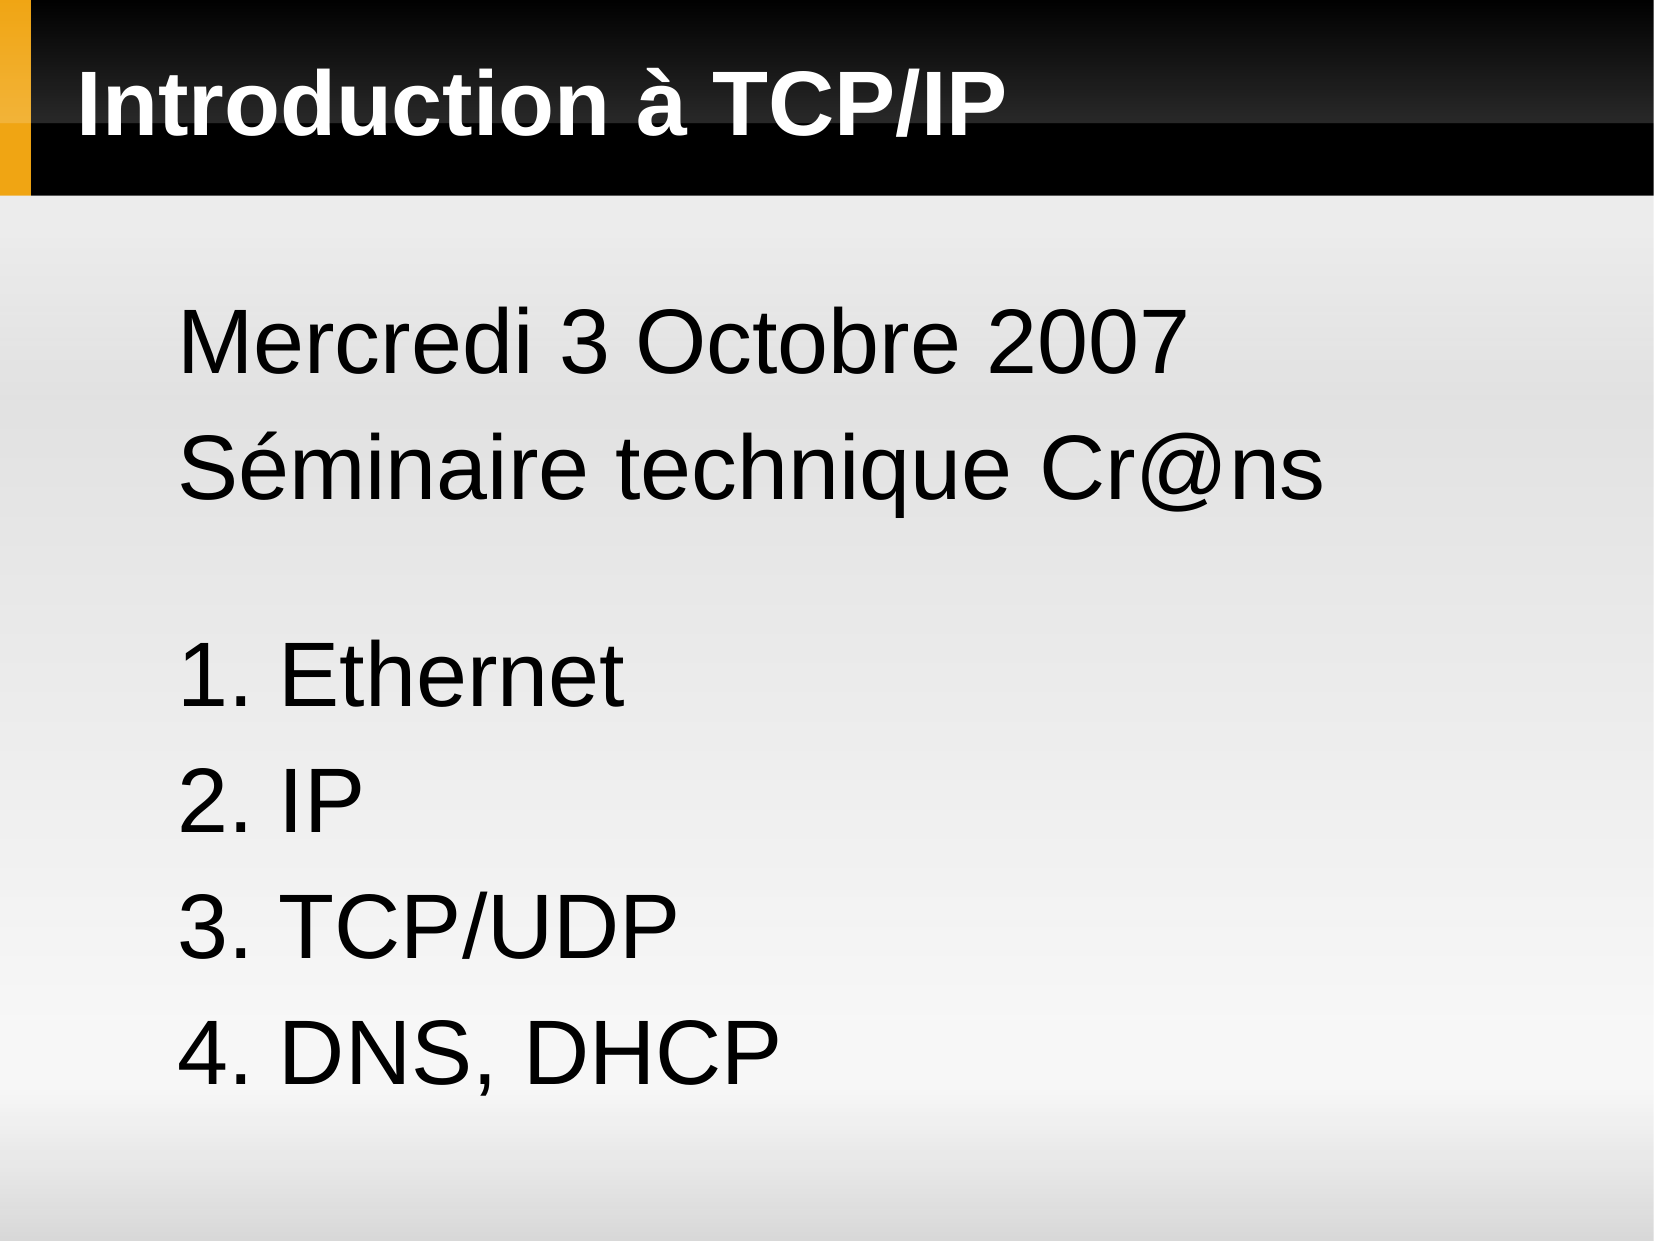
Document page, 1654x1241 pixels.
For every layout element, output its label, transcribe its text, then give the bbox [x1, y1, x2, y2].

title Introduction à TCP/IP [76, 0, 1565, 208]
list Mercredi 3 Octobre 2007 Séminaire technique Cr@ns 1. Ethernet 2. IP 3. TCP/UDP 4. DNS, DHCP [82, 290, 1571, 1235]
picture [0, 0, 1654, 1241]
